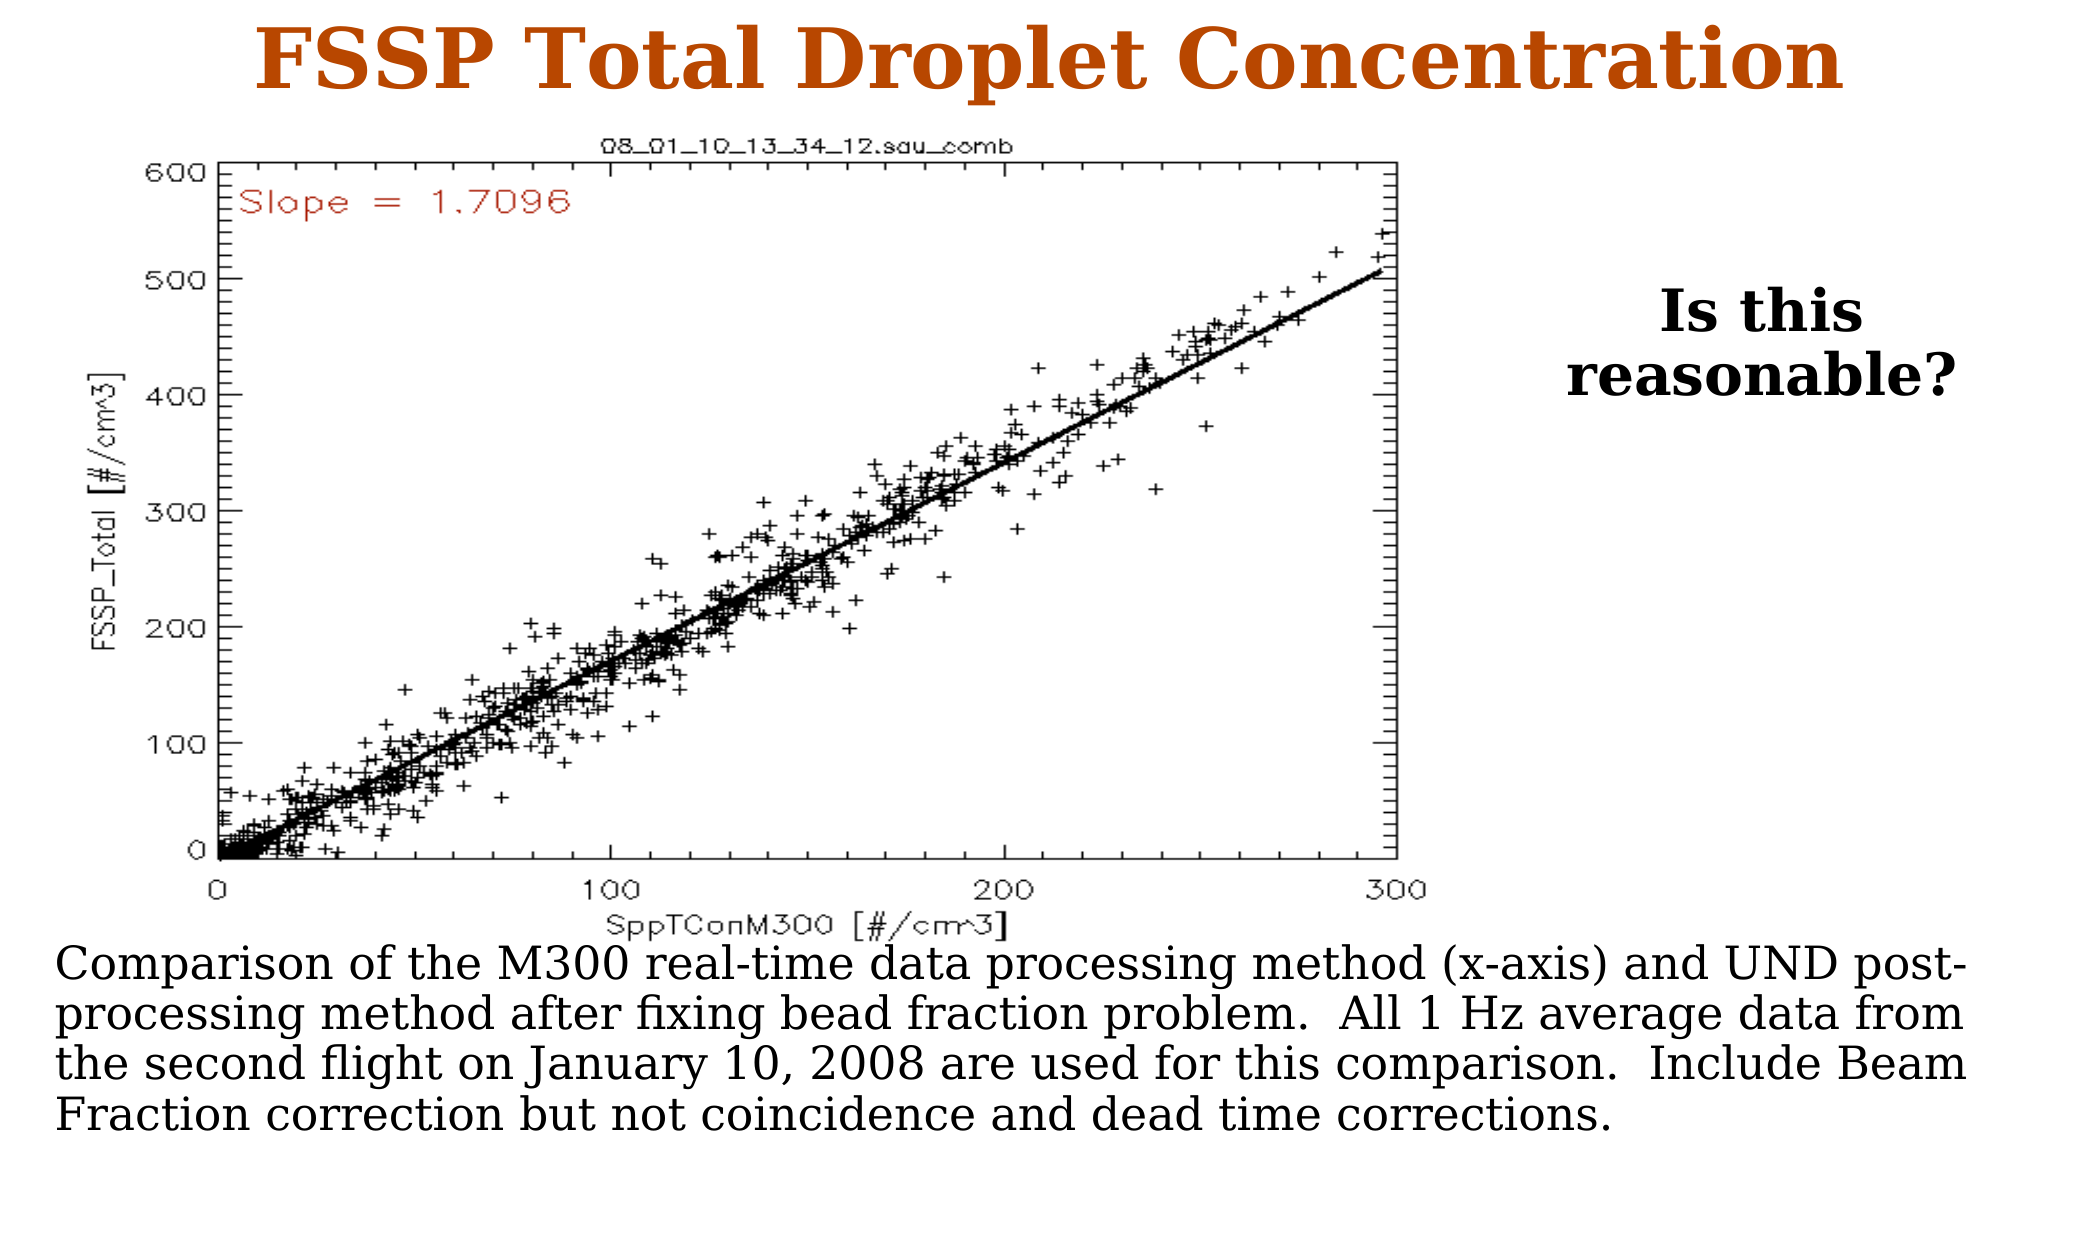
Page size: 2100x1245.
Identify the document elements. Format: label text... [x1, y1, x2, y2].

text_box Is this reasonable? [1476, 272, 2048, 424]
text_box FSSP Total Droplet Concentration [0, 7, 2100, 115]
text_box Comparison of the M300 real-time data processing method (x-axis) and UND post-processing method after fixing bead fraction problem. All 1 Hz average data from the second flight on January 10, 2008 are used for this comparison. Include Beam Fraction correction but not coincidence and dead time corrections. [39, 932, 2058, 1214]
picture [4, 115, 1472, 943]
